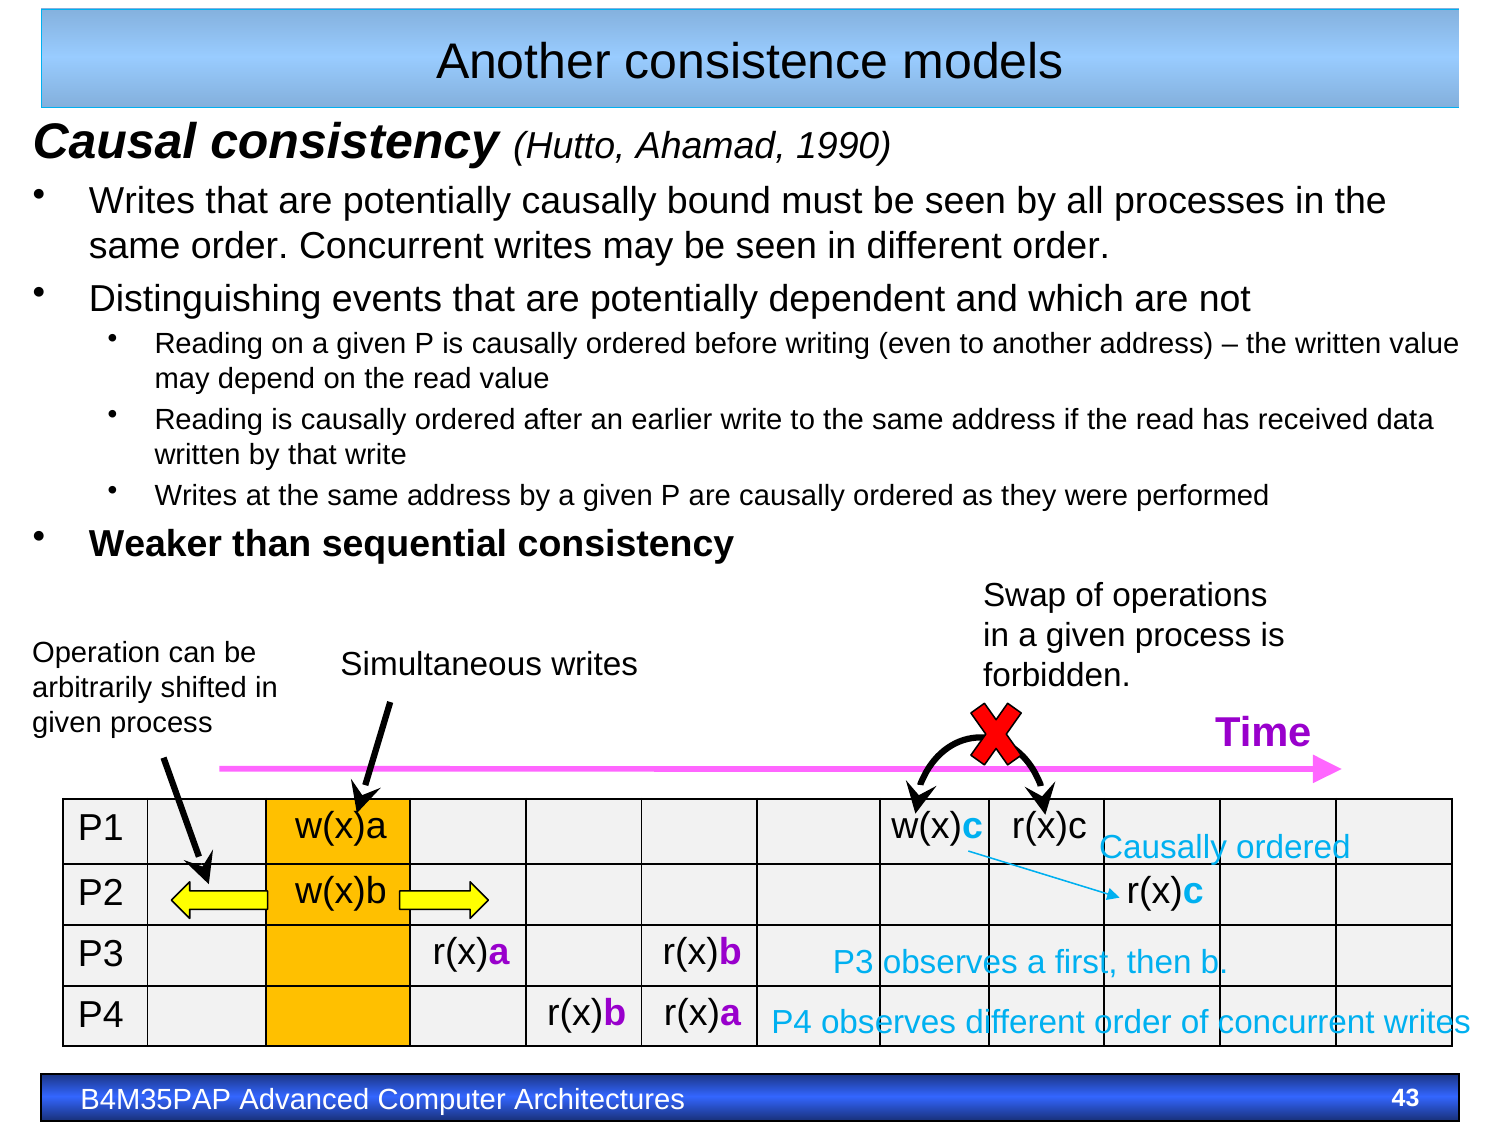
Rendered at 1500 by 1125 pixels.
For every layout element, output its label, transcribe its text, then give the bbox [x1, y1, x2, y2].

table_cell [148, 987, 265, 1045]
text_box P3 observes a first, then b. [818, 932, 1263, 988]
text_box Time [1200, 697, 1327, 763]
table_cell [881, 988, 988, 993]
table_cell w(x)b [267, 865, 409, 924]
table_cell P2 [64, 865, 147, 924]
table_cell [1105, 988, 1219, 993]
table_cell [881, 865, 988, 924]
table_cell [527, 926, 641, 985]
table_cell [990, 926, 1103, 932]
table_header P1 [64, 800, 147, 863]
text_box Causally ordered [1084, 818, 1476, 873]
table_cell r(x)c [1105, 873, 1219, 924]
text_box [399, 881, 489, 919]
text_box [970, 703, 1022, 765]
table_cell [758, 987, 879, 993]
table_header [1337, 800, 1451, 818]
text_box Operation can be arbitrarily shifted in given process [17, 626, 312, 747]
table_cell r(x)a [411, 926, 525, 985]
table_cell [411, 865, 525, 924]
table_header [1105, 800, 1219, 818]
table_cell [1337, 873, 1451, 924]
table_header r(x)c [1073, 820, 1084, 836]
table_cell [990, 988, 1103, 993]
table_cell [642, 865, 756, 924]
table_cell r(x)b [642, 926, 756, 985]
table_cell [527, 865, 641, 924]
table_cell r(x)b [527, 987, 641, 1045]
table_cell [1221, 926, 1335, 985]
list Causal consistency (Hutto, Ahamad, 1990) Writes that are potentially causally bound must be seen by all processes in the same order. Concurrent writes may be seen in different order. Distinguishing events that are potentially dependent and which are not Reading on a given P is causally ordered before writing (even to another address) – the written value may depend on the read value Reading is causally ordered after an earlier write to the same address if the read has received data written by that write Writes at the same address by a given P are causally ordered as they were performed Weaker than sequential consistency [17, 101, 1500, 928]
table_cell [411, 987, 525, 1045]
table_cell r(x)a [642, 987, 756, 1045]
table_header [411, 800, 525, 863]
table_header [148, 800, 200, 863]
text_box Simultaneous writes [325, 635, 661, 690]
table_cell [267, 926, 409, 985]
table_cell [881, 926, 988, 932]
text_box [968, 851, 1120, 898]
table_header [758, 800, 879, 863]
title Another consistence models [41, 8, 1459, 108]
table_cell [148, 926, 265, 985]
text_box [171, 881, 268, 919]
table_cell [758, 926, 879, 985]
table_cell P3 [64, 926, 147, 985]
table_cell [758, 865, 879, 924]
table_cell [990, 865, 1103, 924]
table_cell [1337, 926, 1451, 985]
table_header w(x)c [881, 800, 988, 863]
table_header r(x)c [990, 800, 1103, 863]
table_cell [1105, 926, 1219, 932]
text_box P4 observes different order of concurrent writes [756, 993, 1488, 1048]
table_cell [1337, 987, 1451, 993]
table_header [180, 800, 265, 863]
text_box Swap of operations in a given process is forbidden. [968, 565, 1303, 701]
table_header [527, 800, 641, 863]
table_header [1221, 800, 1335, 818]
table_header w(x)a [267, 800, 409, 863]
table_cell [1017, 865, 1103, 892]
table_cell [1221, 987, 1335, 993]
text_box [219, 701, 924, 814]
table_header [642, 800, 756, 863]
text_box [163, 757, 209, 885]
table_cell [148, 865, 265, 924]
table_cell [1221, 873, 1335, 924]
table_cell P4 [64, 987, 147, 1045]
table_cell [267, 987, 409, 1045]
